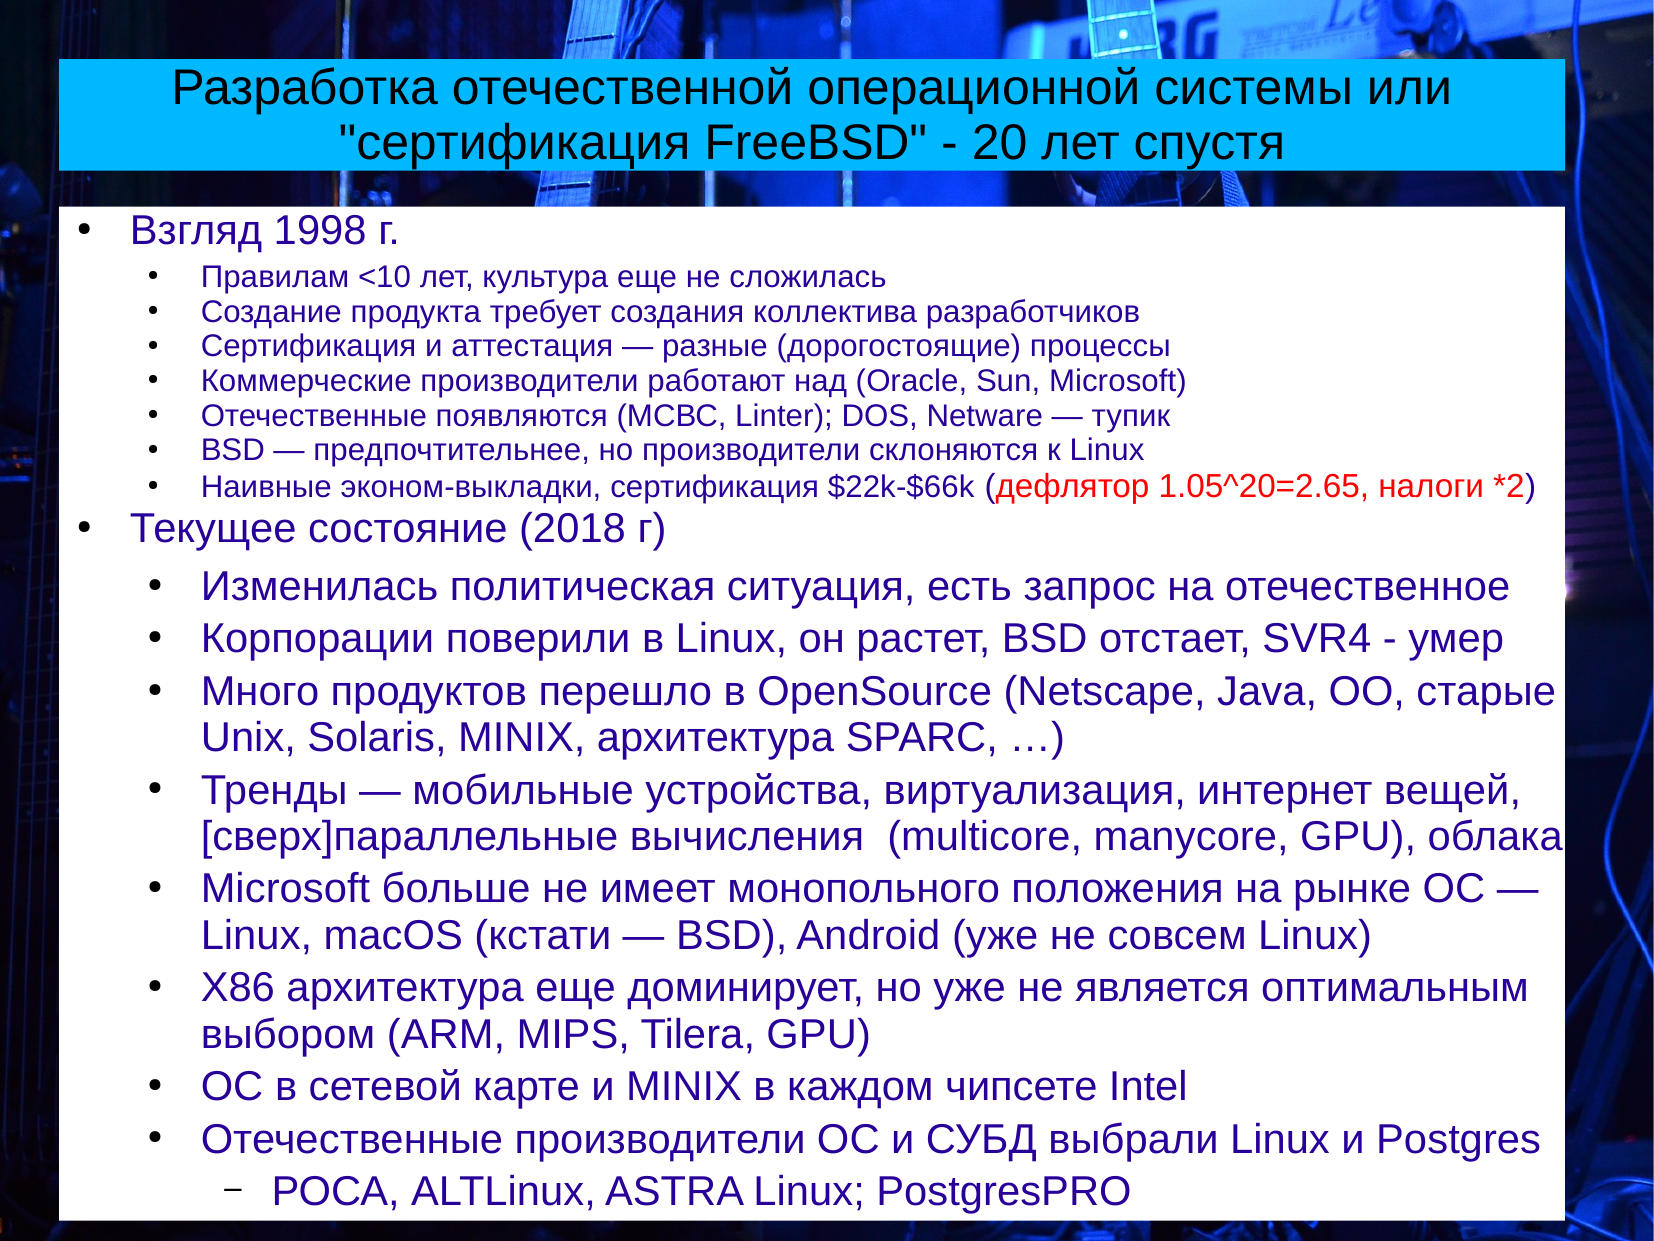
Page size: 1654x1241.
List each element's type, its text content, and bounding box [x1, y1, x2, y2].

picture [0, 0, 1654, 1241]
list Взгляд 1998 г. Правилам <10 лет, культура еще не сложилась Создание продукта требует создания коллектива разработчиков Сертификация и аттестация — разные (дорогостоящие) процессы Коммерческие производители работают над (Oracle, Sun, Microsoft) Отечественные появляются (МСВС, Linter); DOS, Netware — тупик BSD — предпочтительнее, но производители склоняются к Linux Наивные эконом-выкладки, сертификация $22k-$66k (дефлятор 1.05^20=2.65, налоги *2) Текущее состояние (2018 г) Изменилась политическая ситуация, есть запрос на отечественное Корпорации поверили в Linux, он растет, BSD отстает, SVR4 - умер Много продуктов перешло в OpenSource (Netscape, Java, ОО, старые Unix, Solaris, MINIX, архитектура SPARC, …) Тренды — мобильные устройства, виртуализация, интернет вещей, [сверх]параллельные вычисления (multicore, manycore, GPU), облака Microsoft больше не имеет монопольного положения на рынке ОС — Linux, macOS (кстати — BSD), Android (уже не совсем Linux) X86 архитектура еще доминирует, но уже не является оптимальным выбором (ARM, MIPS, Tilera, GPU) ОС в сетевой карте и MINIX в каждом чипсете Intel Отечественные производители ОС и СУБД выбрали Linux и Postgres РОСА, ALTLinux, ASTRA Linux; PostgresPRO [59, 206, 1565, 1221]
title Разработка отечественной операционной системы или "сертификация FreeBSD" - 20 лет спустя [59, 59, 1566, 171]
